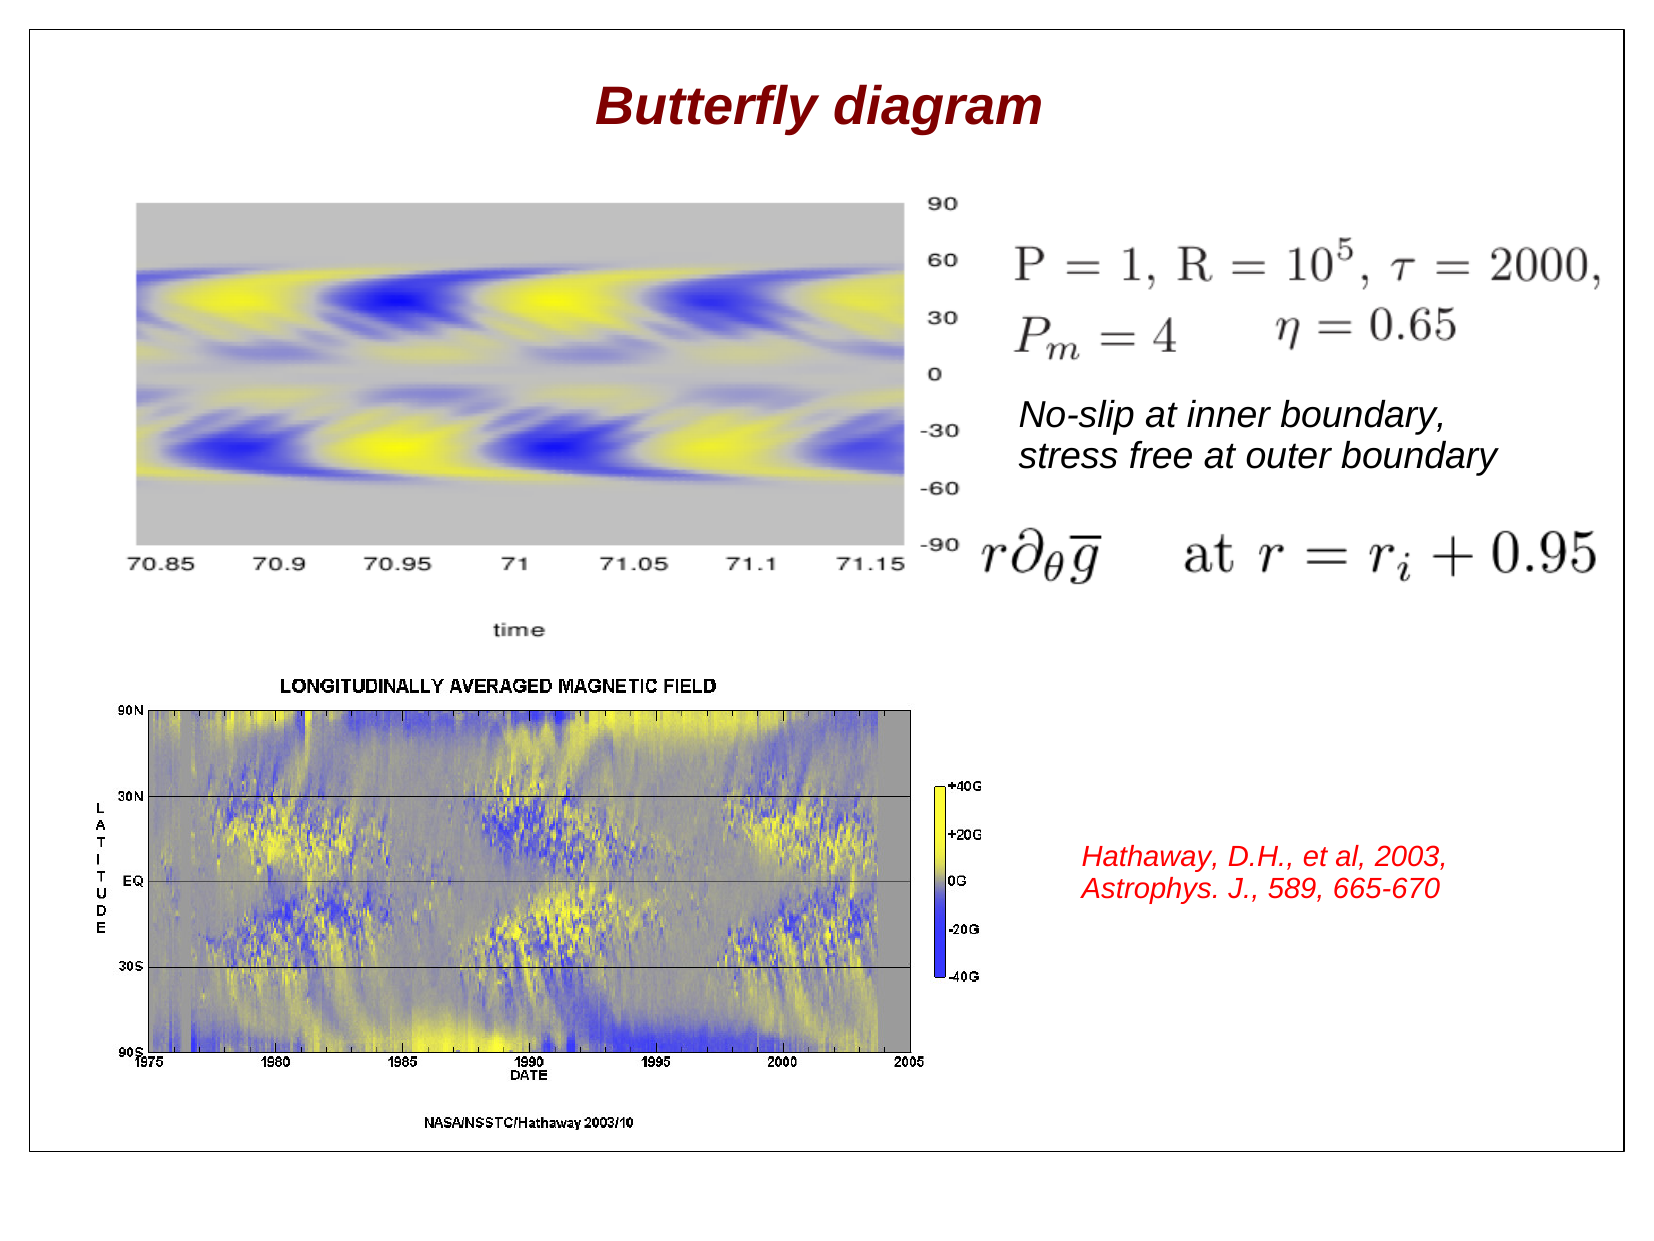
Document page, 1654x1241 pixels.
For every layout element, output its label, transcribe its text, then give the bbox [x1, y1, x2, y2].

text_box Butterfly diagram [580, 64, 1073, 141]
picture [108, 177, 1605, 650]
picture [1003, 230, 1607, 359]
text_box No-slip at inner boundary, stress free at outer boundary [1003, 386, 1513, 485]
picture [1002, 307, 1188, 367]
text_box Hathaway, D.H., et al, 2003, Astrophys. J., 589, 665-670 [1066, 832, 1554, 913]
picture [95, 679, 981, 1130]
